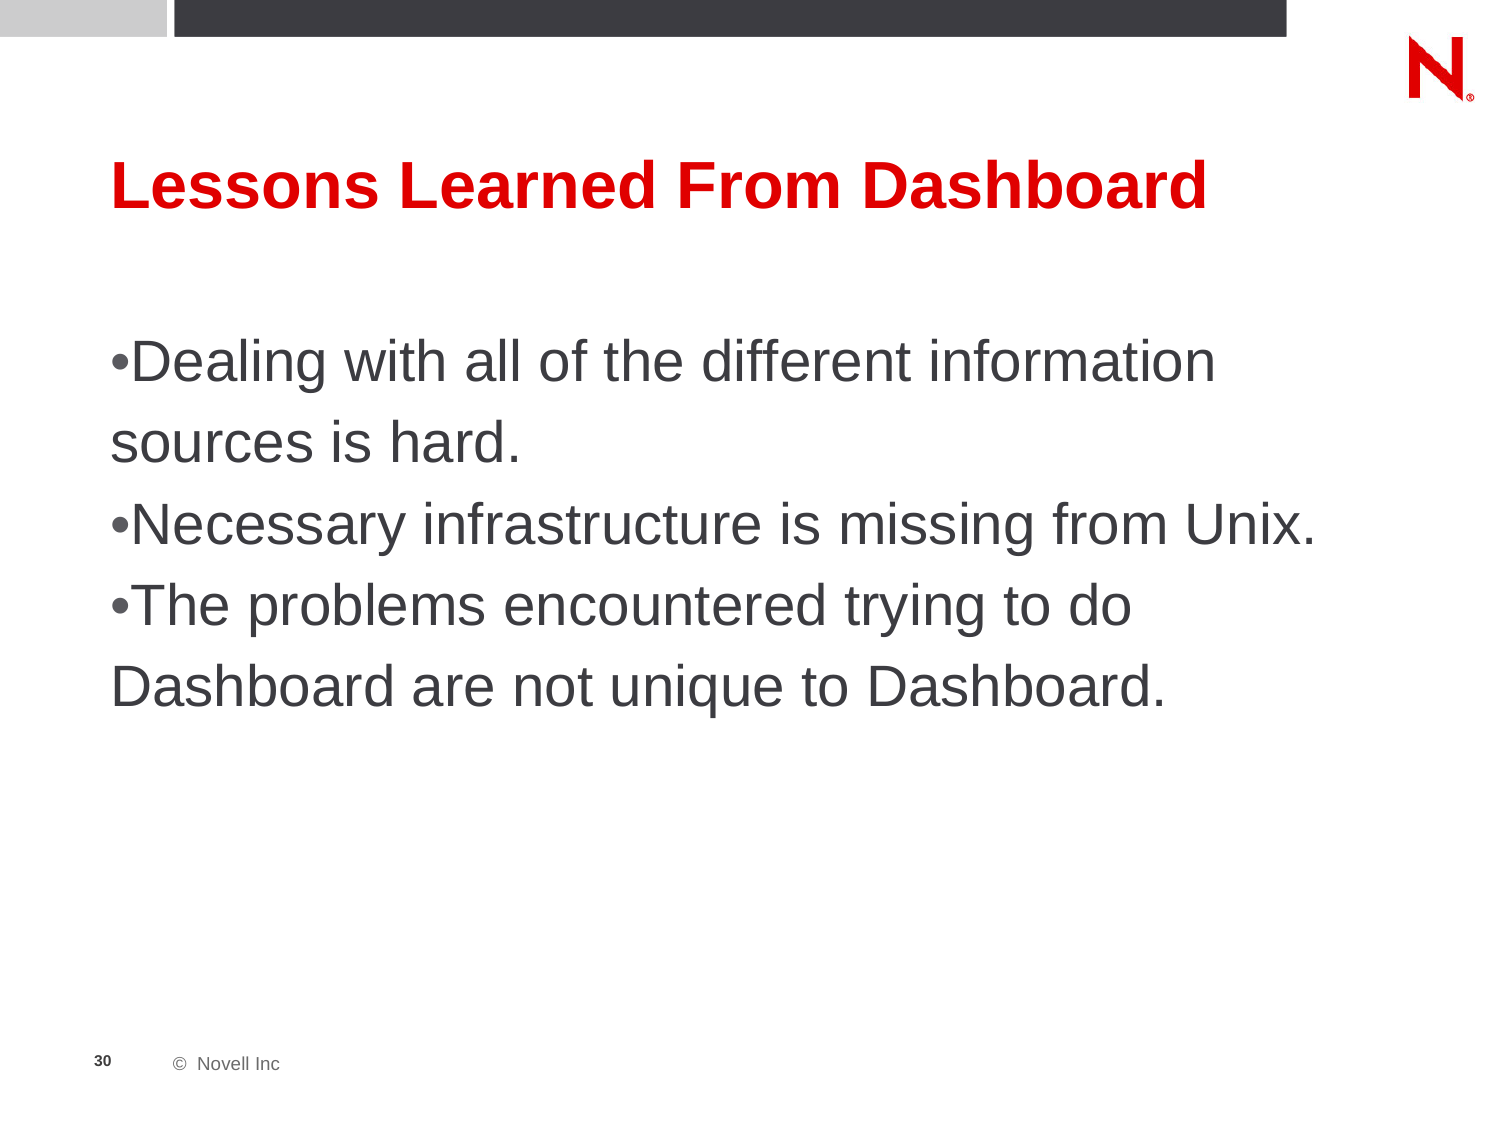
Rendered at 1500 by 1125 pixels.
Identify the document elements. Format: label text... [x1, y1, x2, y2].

picture [1404, 32, 1477, 105]
title Lessons Learned From Dashboard [110, 93, 1392, 282]
list Dealing with all of the different information sources is hard. Necessary infrastructure is missing from Unix. The problems encountered trying to do Dashboard are not unique to Dashboard. [110, 312, 1392, 1022]
